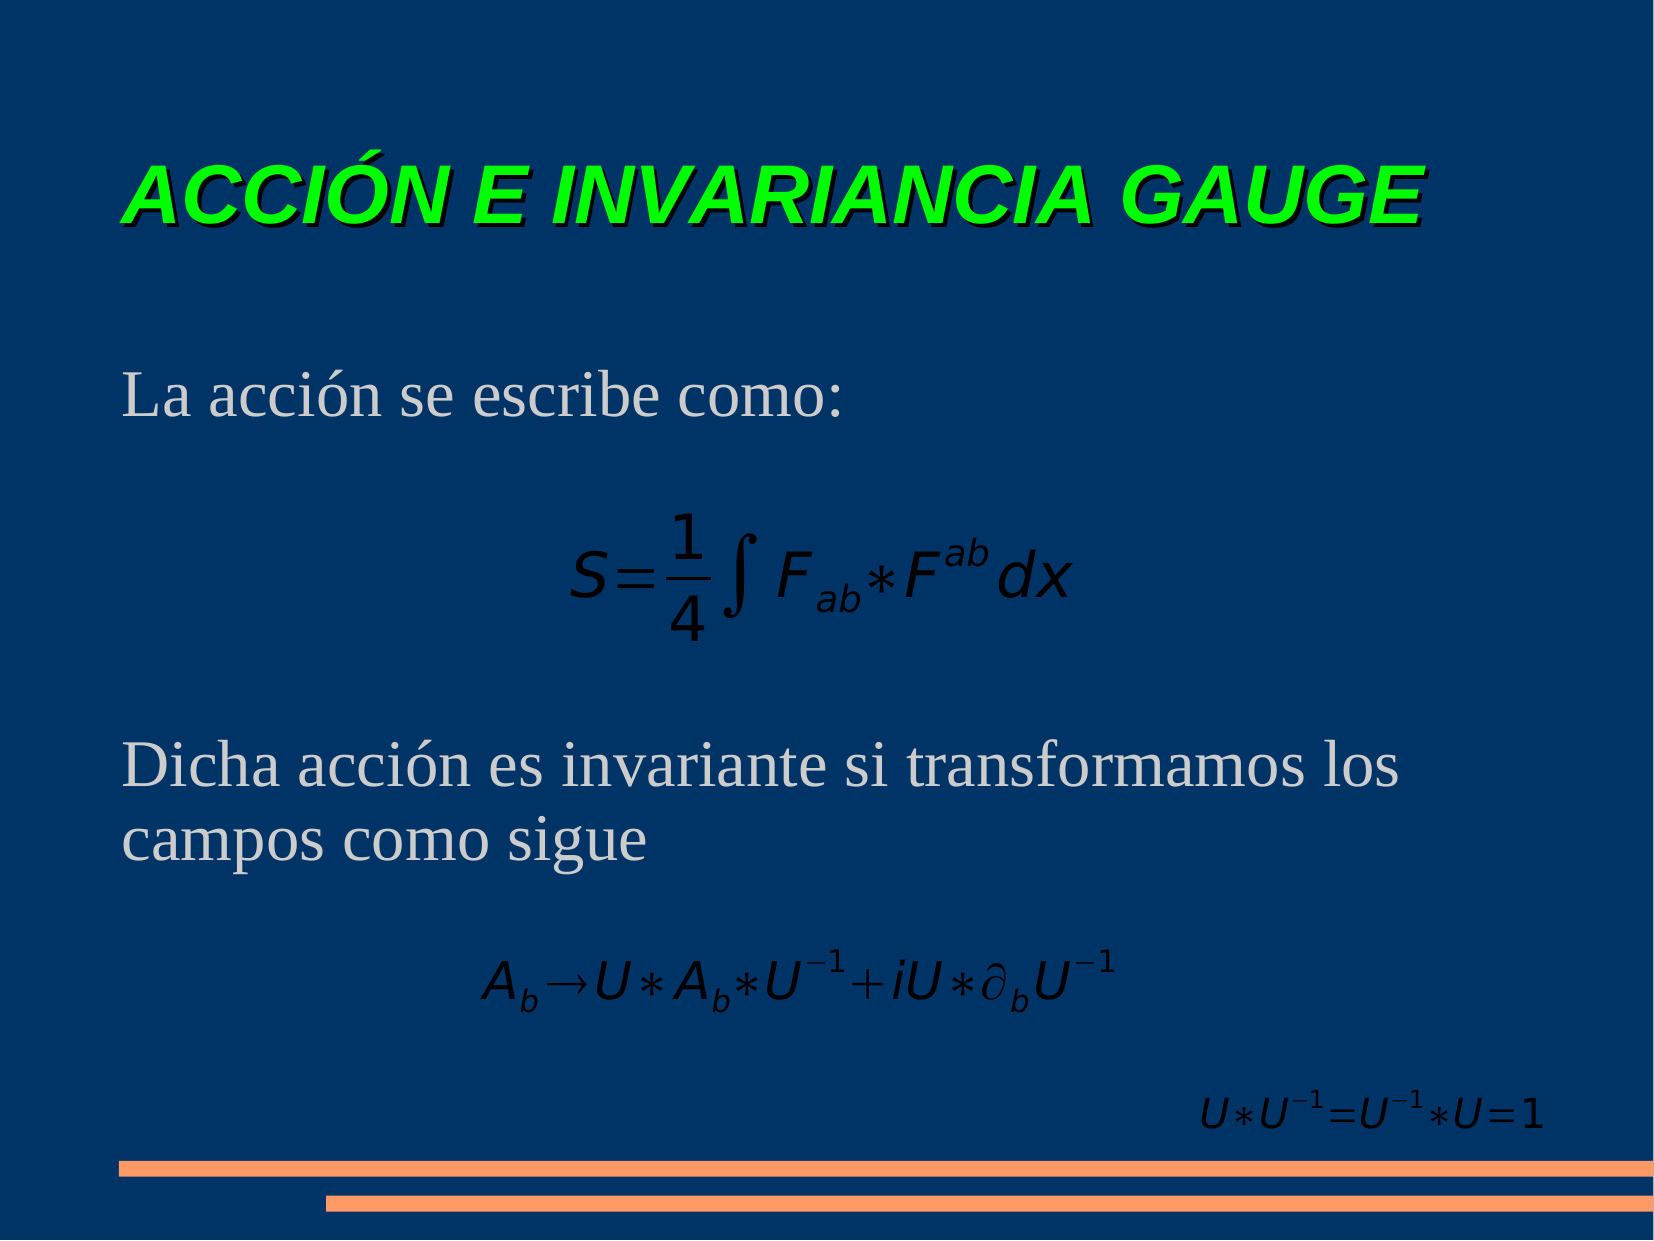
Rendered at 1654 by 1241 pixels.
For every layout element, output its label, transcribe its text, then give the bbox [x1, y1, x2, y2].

title ACCIÓN E INVARIANCIA GAUGE [121, 91, 1534, 299]
chart [472, 944, 1123, 1019]
subtitle La acción se escribe como: Dicha acción es invariante si transformamos los campos como sigue [121, 322, 1561, 1132]
chart [1193, 1085, 1554, 1140]
